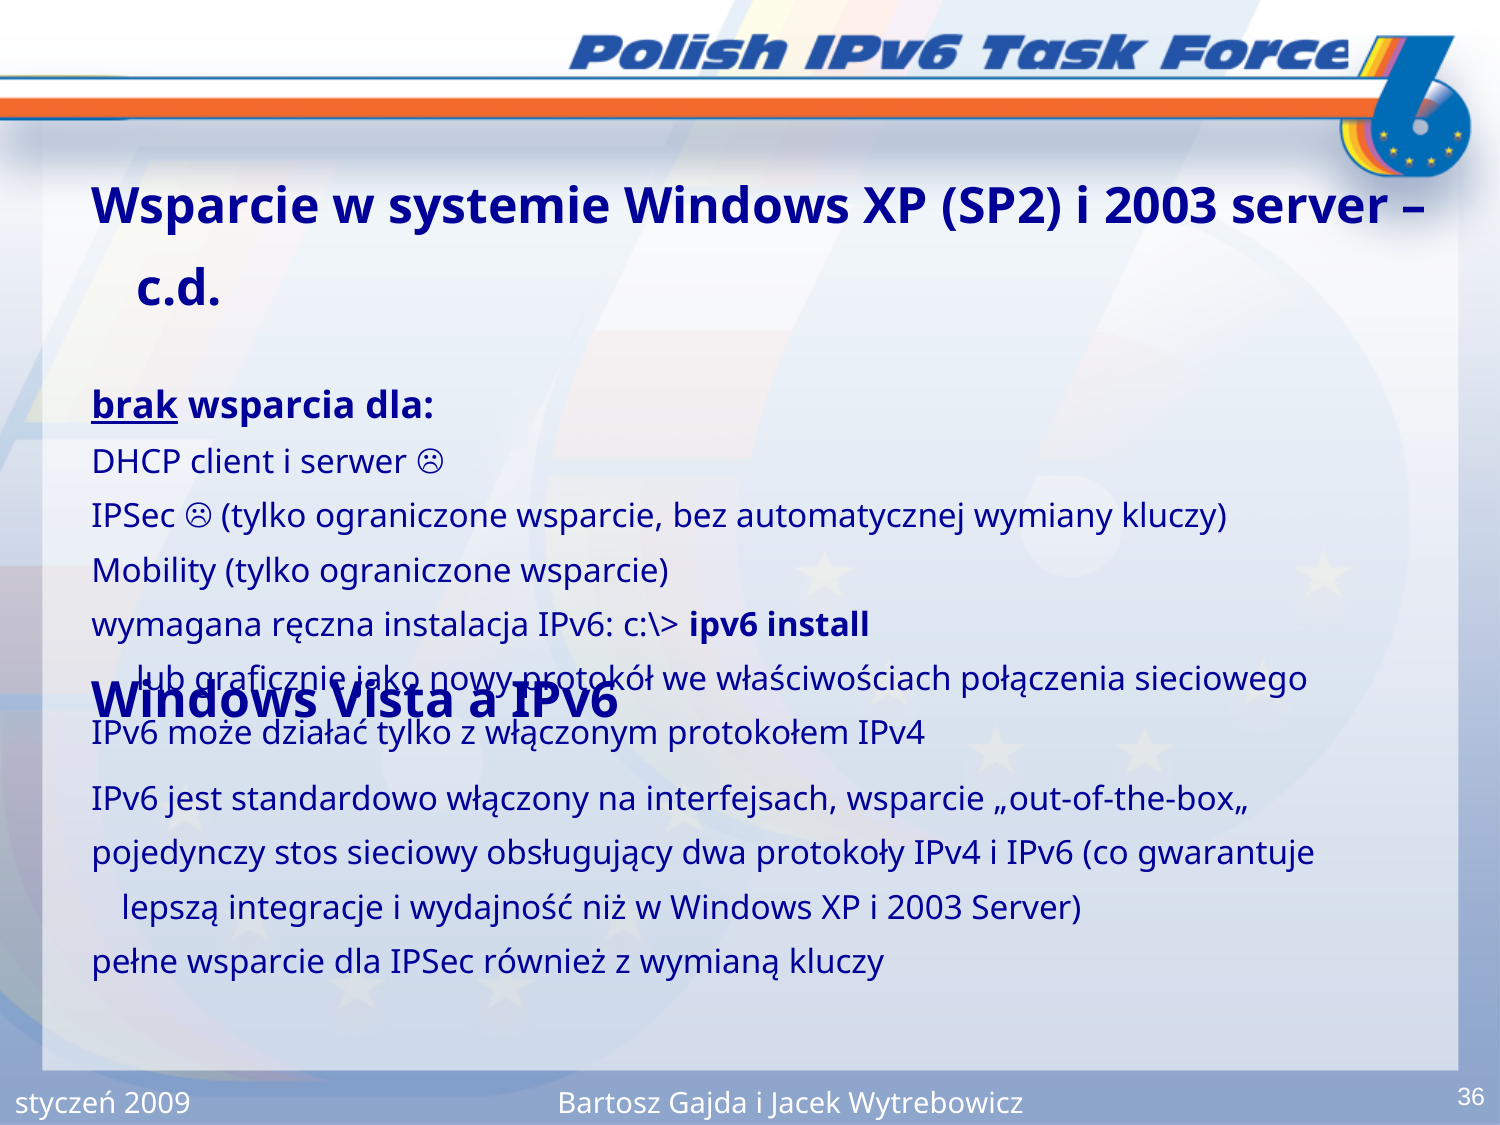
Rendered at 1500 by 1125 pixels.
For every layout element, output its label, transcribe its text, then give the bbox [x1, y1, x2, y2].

picture [0, 0, 1500, 1125]
text_box Windows Vista a IPv6 IPv6 jest standardowo włączony na interfejsach, wsparcie „out-of-the-box„ pojedynczy stos sieciowy obsługujący dwa protokoły IPv4 i IPv6 (co gwarantuje lepszą integracje i wydajność niż w Windows XP i 2003 Server) pełne wsparcie dla IPSec również z wymianą kluczy [76, 642, 1424, 992]
text_box Wsparcie w systemie Windows XP (SP2) i 2003 server – c.d. brak wsparcia dla: DHCP client i serwer  IPSec  (tylko ograniczone wsparcie, bez automatycznej wymiany kluczy) Mobility (tylko ograniczone wsparcie) wymagana ręczna instalacja IPv6: c:\> ipv6 install lub graficznie jako nowy protokół we właściwościach połączenia sieciowego IPv6 może działać tylko z włączonym protokołem IPv4 [76, 148, 1500, 817]
